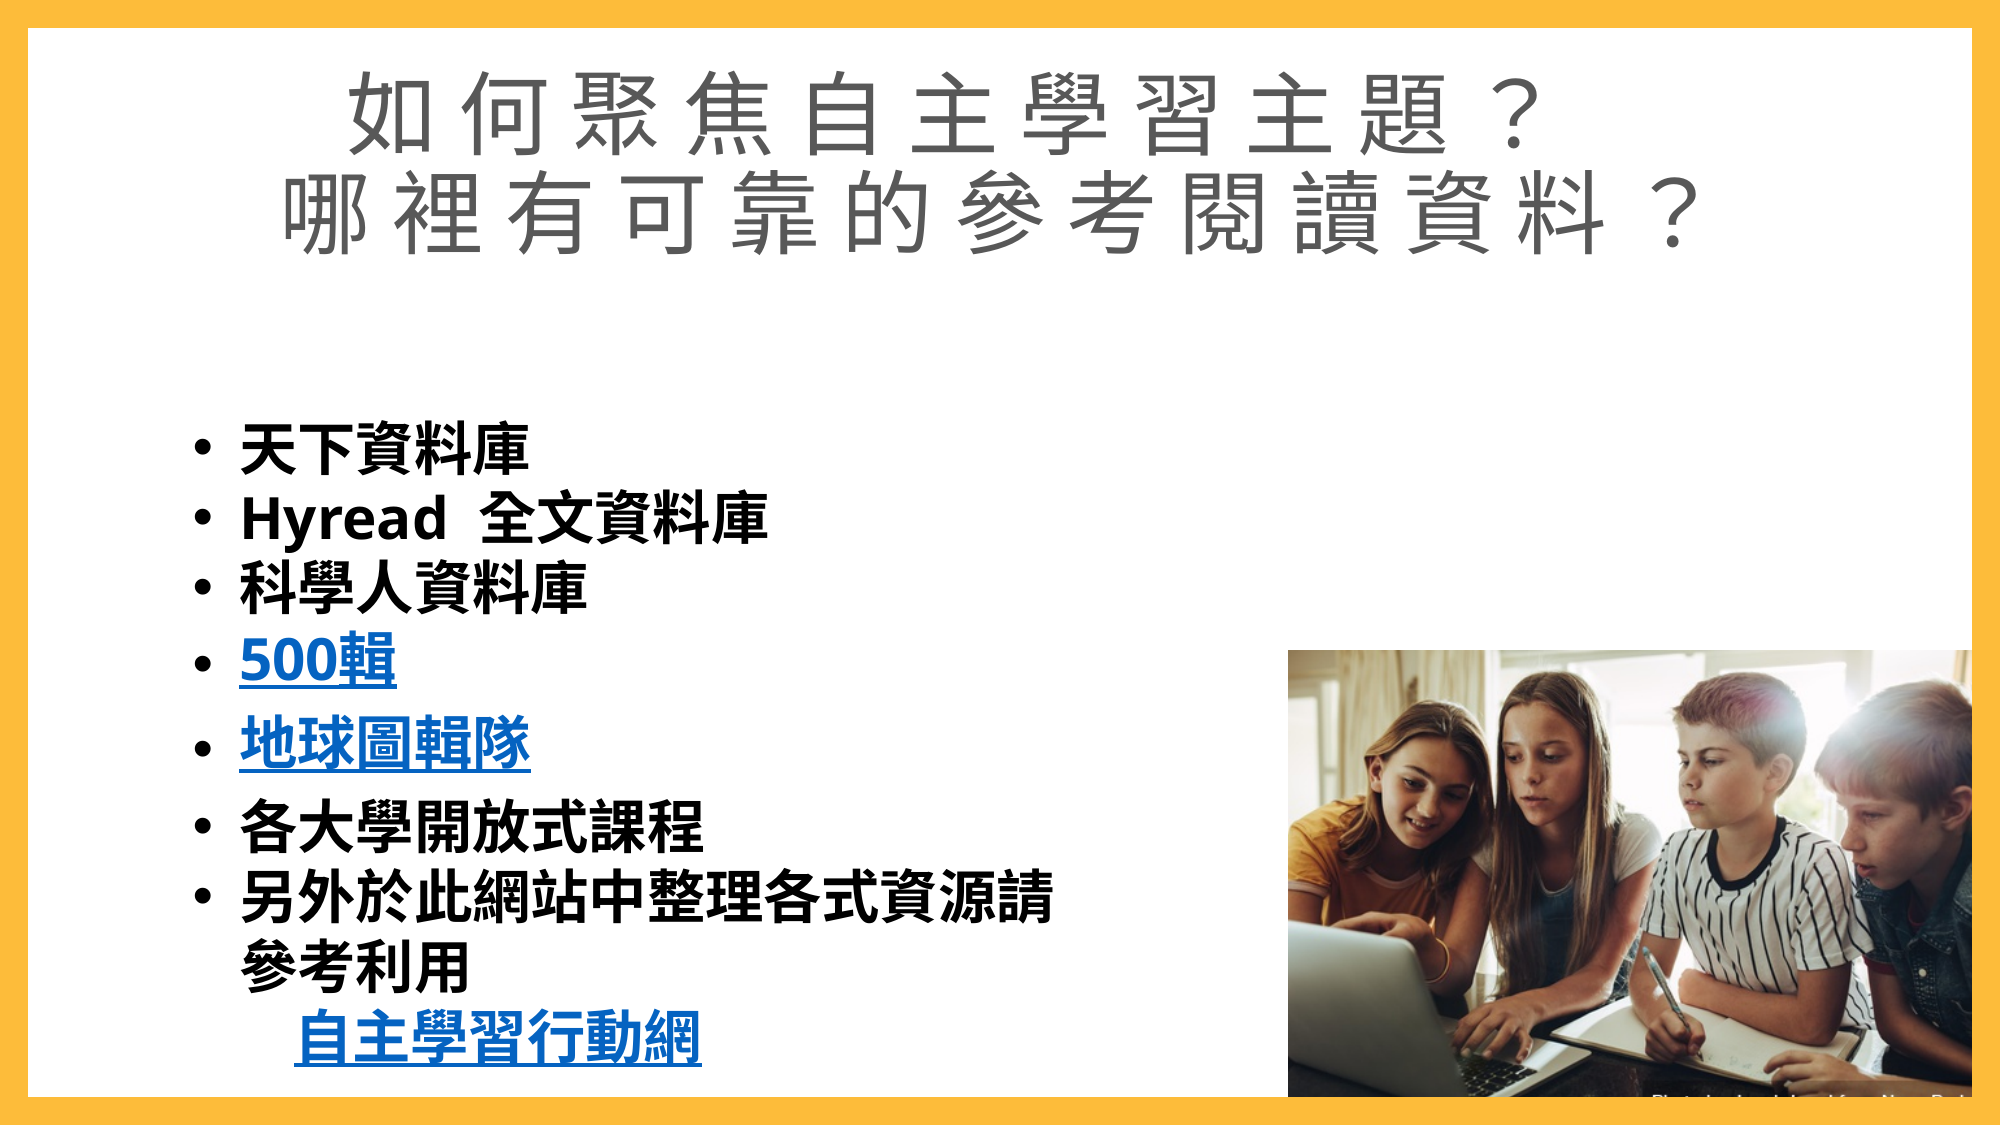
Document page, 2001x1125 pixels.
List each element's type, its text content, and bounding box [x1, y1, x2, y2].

text_box 天下資料庫 Hyread 全文資料庫 科學人資料庫 500輯 地球圖輯隊 各大學開放式課程 另外於此網站中整理各式資源請參考利用 自主學習行動網 [177, 404, 1085, 1097]
picture [1288, 650, 1972, 1097]
title 如何聚焦自主學習主題？ 哪裡有可靠的參考閱讀資料？ [137, 59, 1863, 278]
